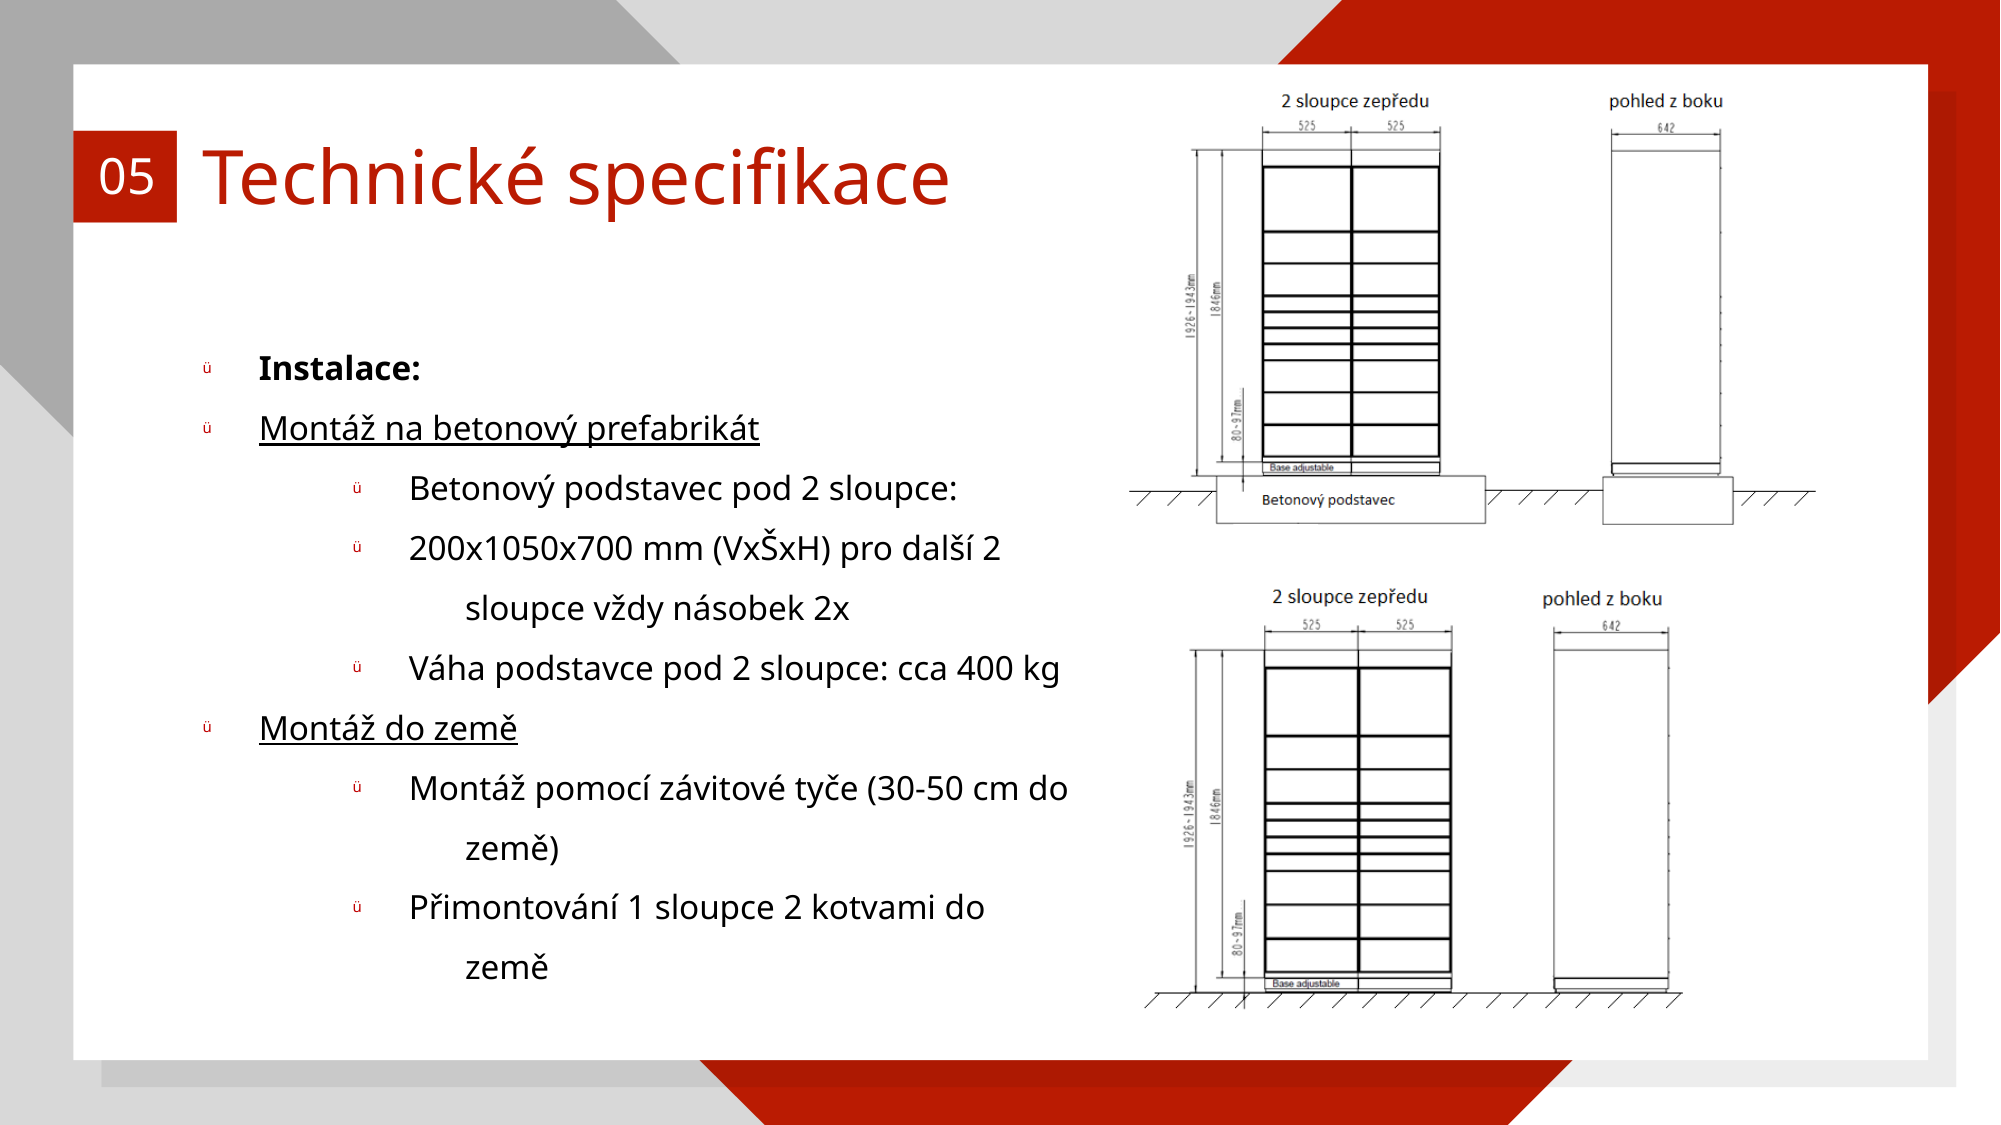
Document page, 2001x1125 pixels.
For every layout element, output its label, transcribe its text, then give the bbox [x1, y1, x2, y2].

text_box Technické specifikace [187, 121, 978, 228]
text_box Instalace: Montáž na betonový prefabrikát Betonový podstavec pod 2 sloupce: 200x1050x700 mm (VxŠxH) pro další 2 sloupce vždy násobek 2x Váha podstavce pod 2 sloupce: cca 400 kg Montáž do země Montáž pomocí závitové tyče (30-50 cm do země) Přimontování 1 sloupce 2 kotvami do země [187, 320, 1090, 994]
text_box 05 [83, 137, 174, 213]
picture [0, 0, 2000, 1125]
